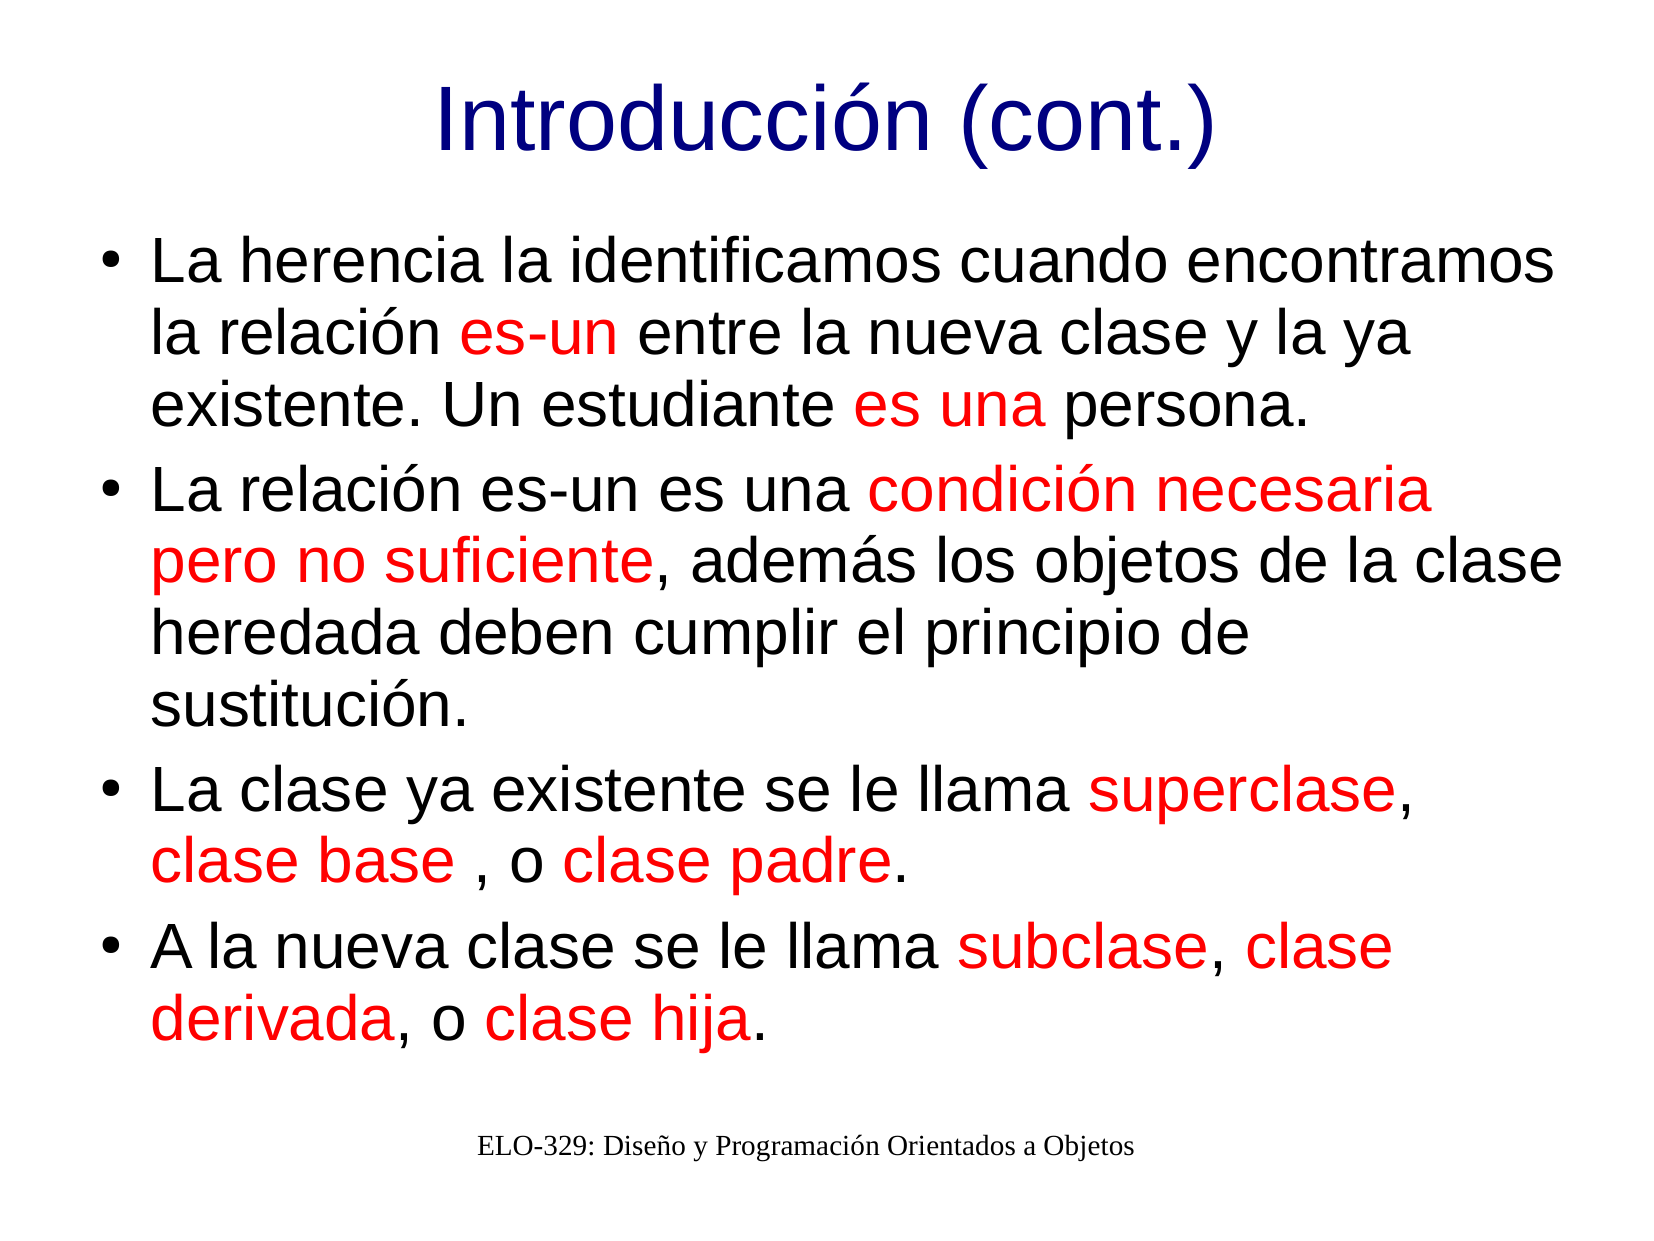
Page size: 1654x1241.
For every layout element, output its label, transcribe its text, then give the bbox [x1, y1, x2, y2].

title Introducción (cont.)‏ [82, 49, 1571, 188]
list La herencia la identificamos cuando encontramos la relación es-un entre la nueva clase y la ya existente. Un estudiante es una persona. La relación es-un es una condición necesaria pero no suficiente, además los objetos de la clase heredada deben cumplir el principio de sustitución. La clase ya existente se le llama superclase, clase base , o clase padre. A la nueva clase se le llama subclase, clase derivada, o clase hija. [82, 225, 1571, 1126]
